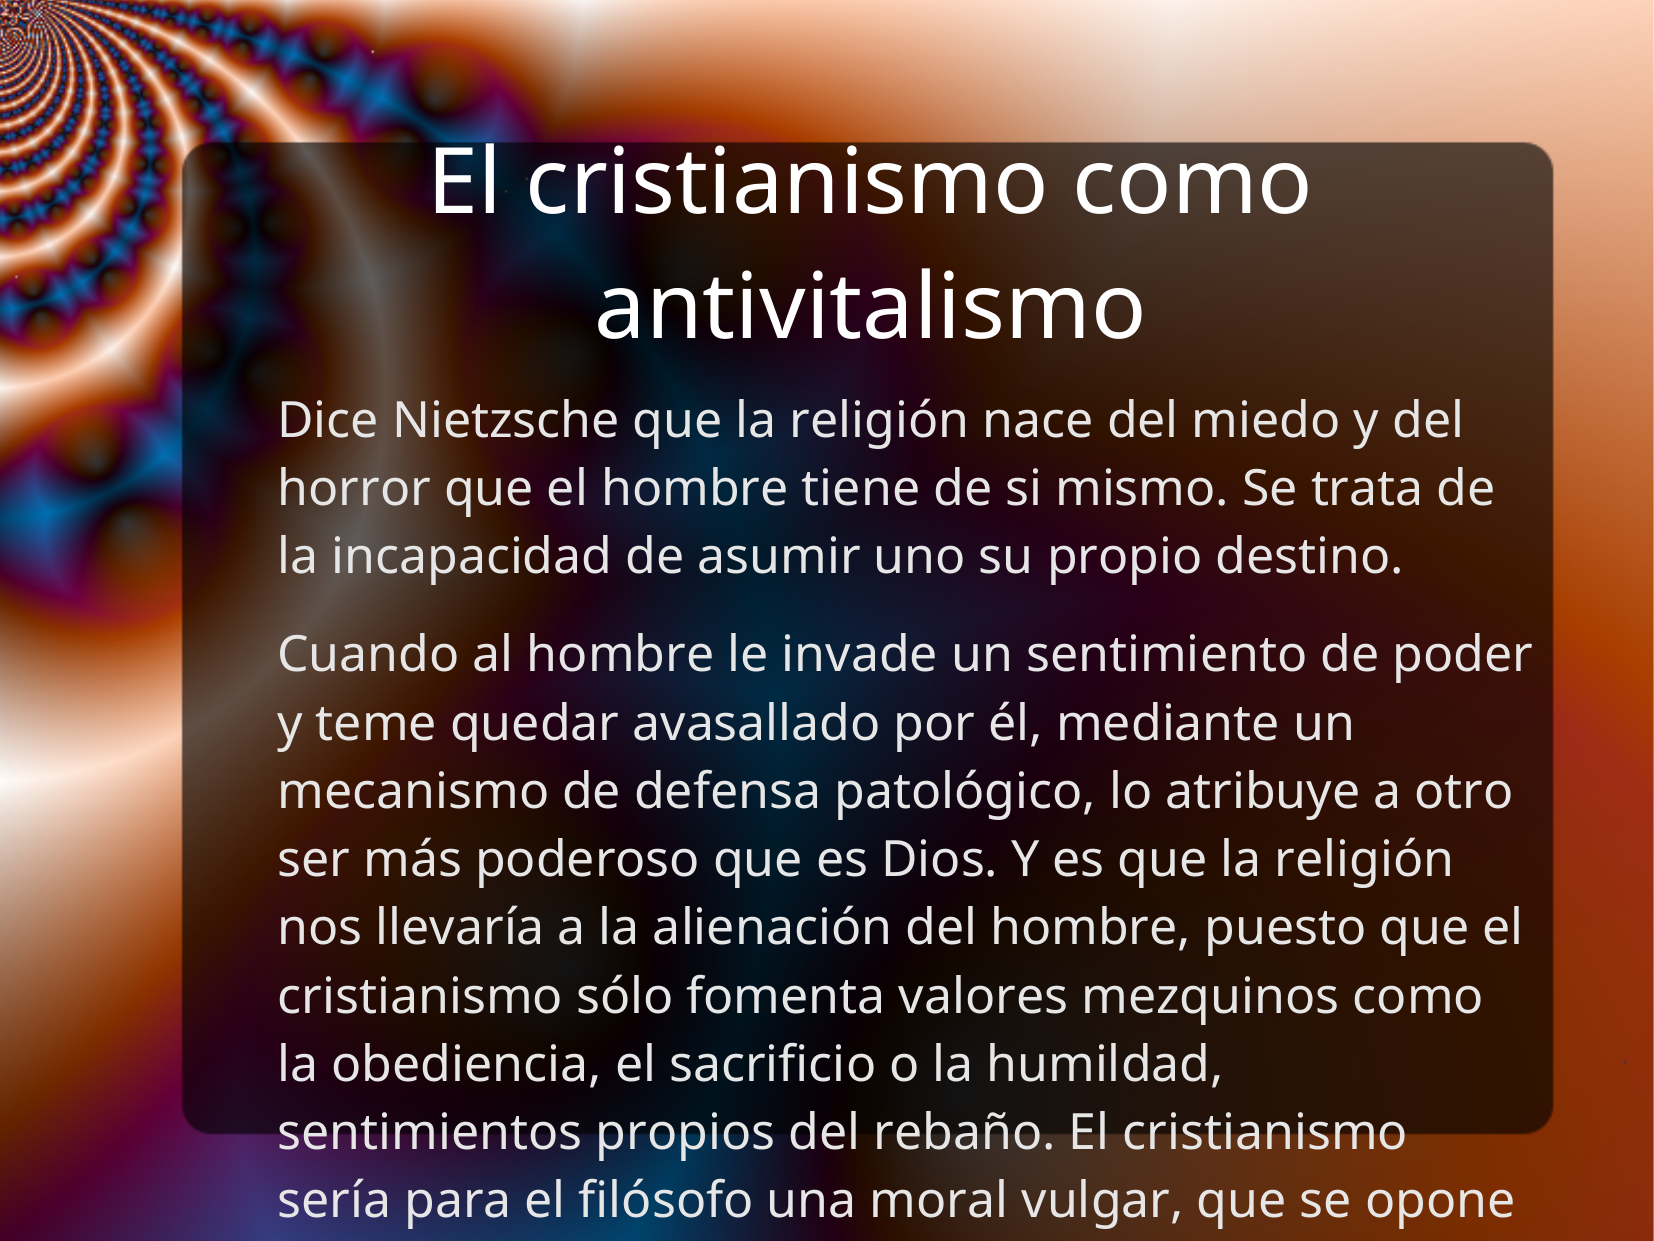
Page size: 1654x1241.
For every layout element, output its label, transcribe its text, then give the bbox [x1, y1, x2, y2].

title El cristianismo como antivitalismo [206, 156, 1536, 325]
list Dice Nietzsche que la religión nace del miedo y del horror que el hombre tiene de si mismo. Se trata de la incapacidad de asumir uno su propio destino. Cuando al hombre le invade un sentimiento de poder y teme quedar avasallado por él, mediante un mecanismo de defensa patológico, lo atribuye a otro ser más poderoso que es Dios. Y es que la religión nos llevaría a la alienación del hombre, puesto que el cristianismo sólo fomenta valores mezquinos como la obediencia, el sacrificio o la humildad, sentimientos propios del rebaño. El cristianismo sería para el filósofo una moral vulgar, que se opone a todos los valores específicos de la virtud. [206, 383, 1536, 1109]
picture [0, 0, 1654, 1241]
